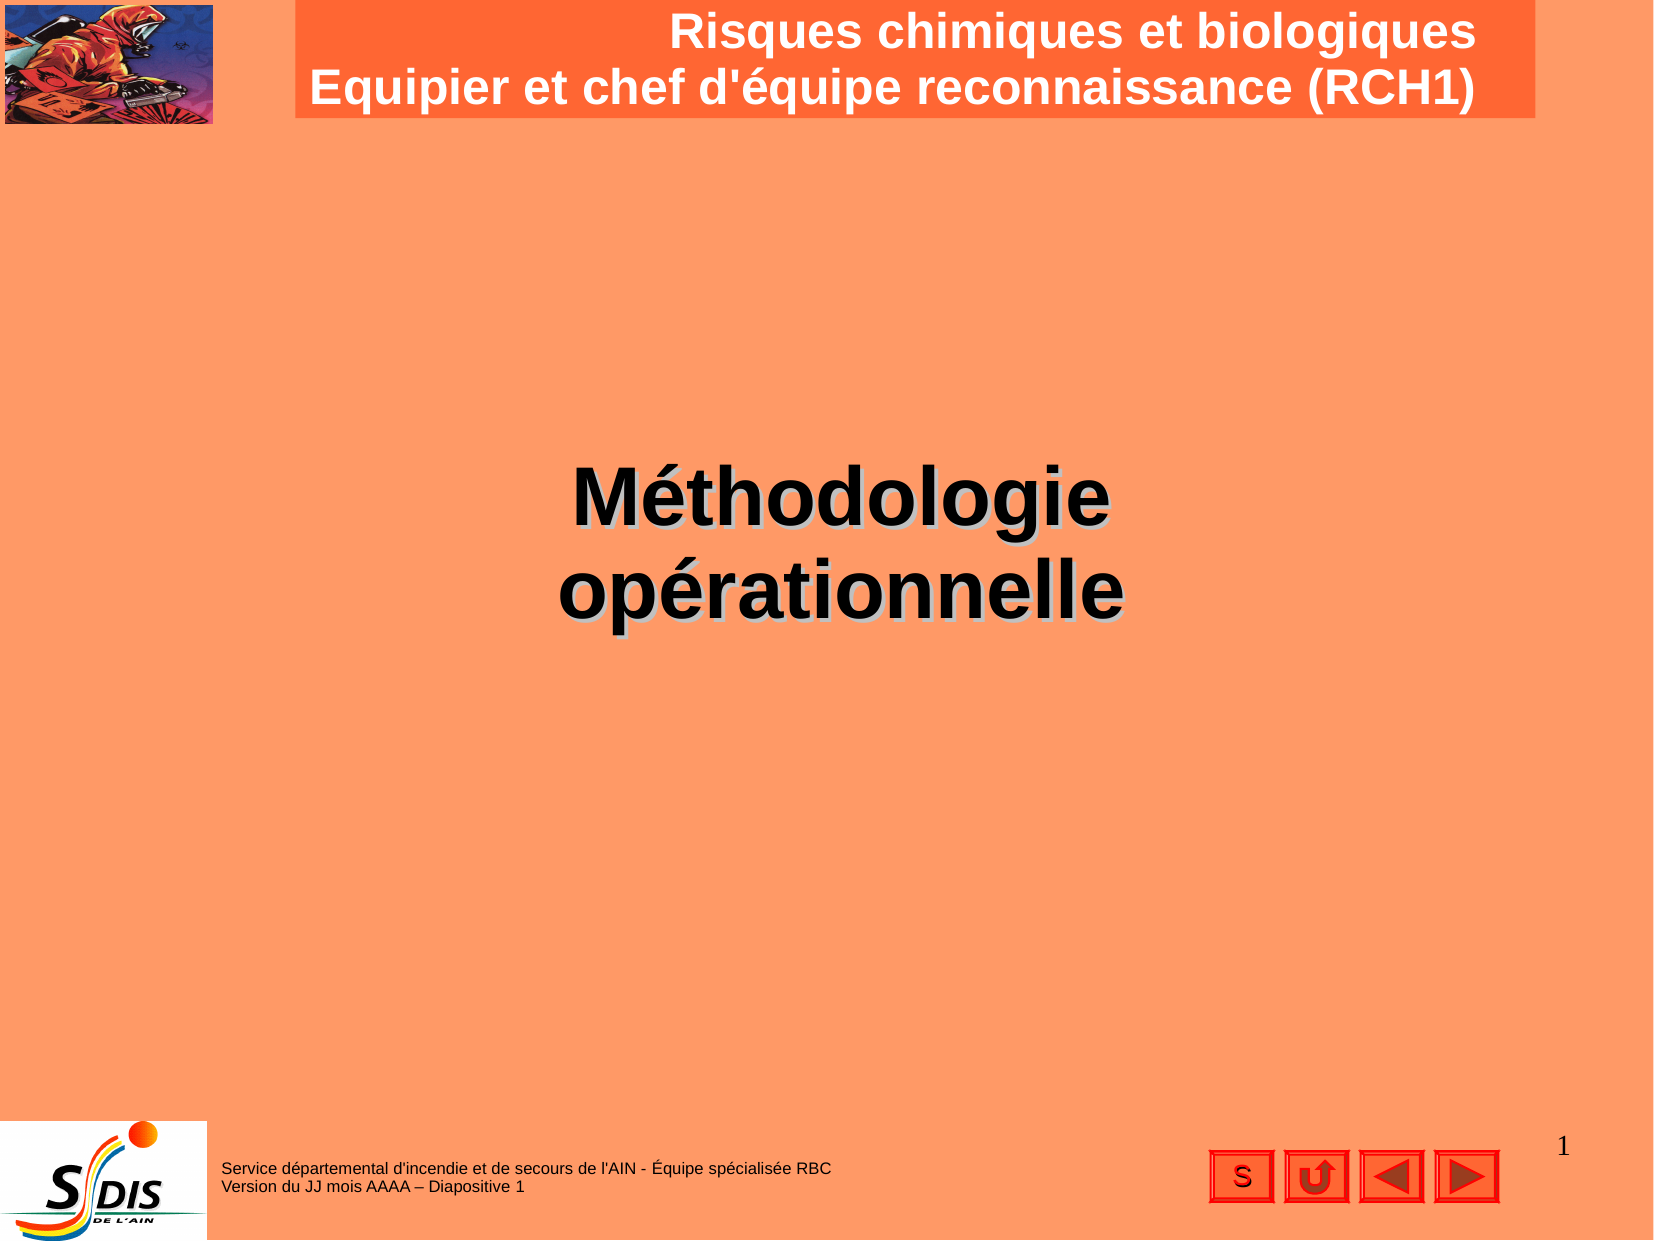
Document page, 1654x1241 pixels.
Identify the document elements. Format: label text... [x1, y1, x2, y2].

picture [5, 5, 213, 124]
text_box Méthodologie opérationnelle [295, 442, 1388, 680]
picture [0, 1121, 207, 1241]
text_box <numéro> [1185, 1129, 1571, 1216]
